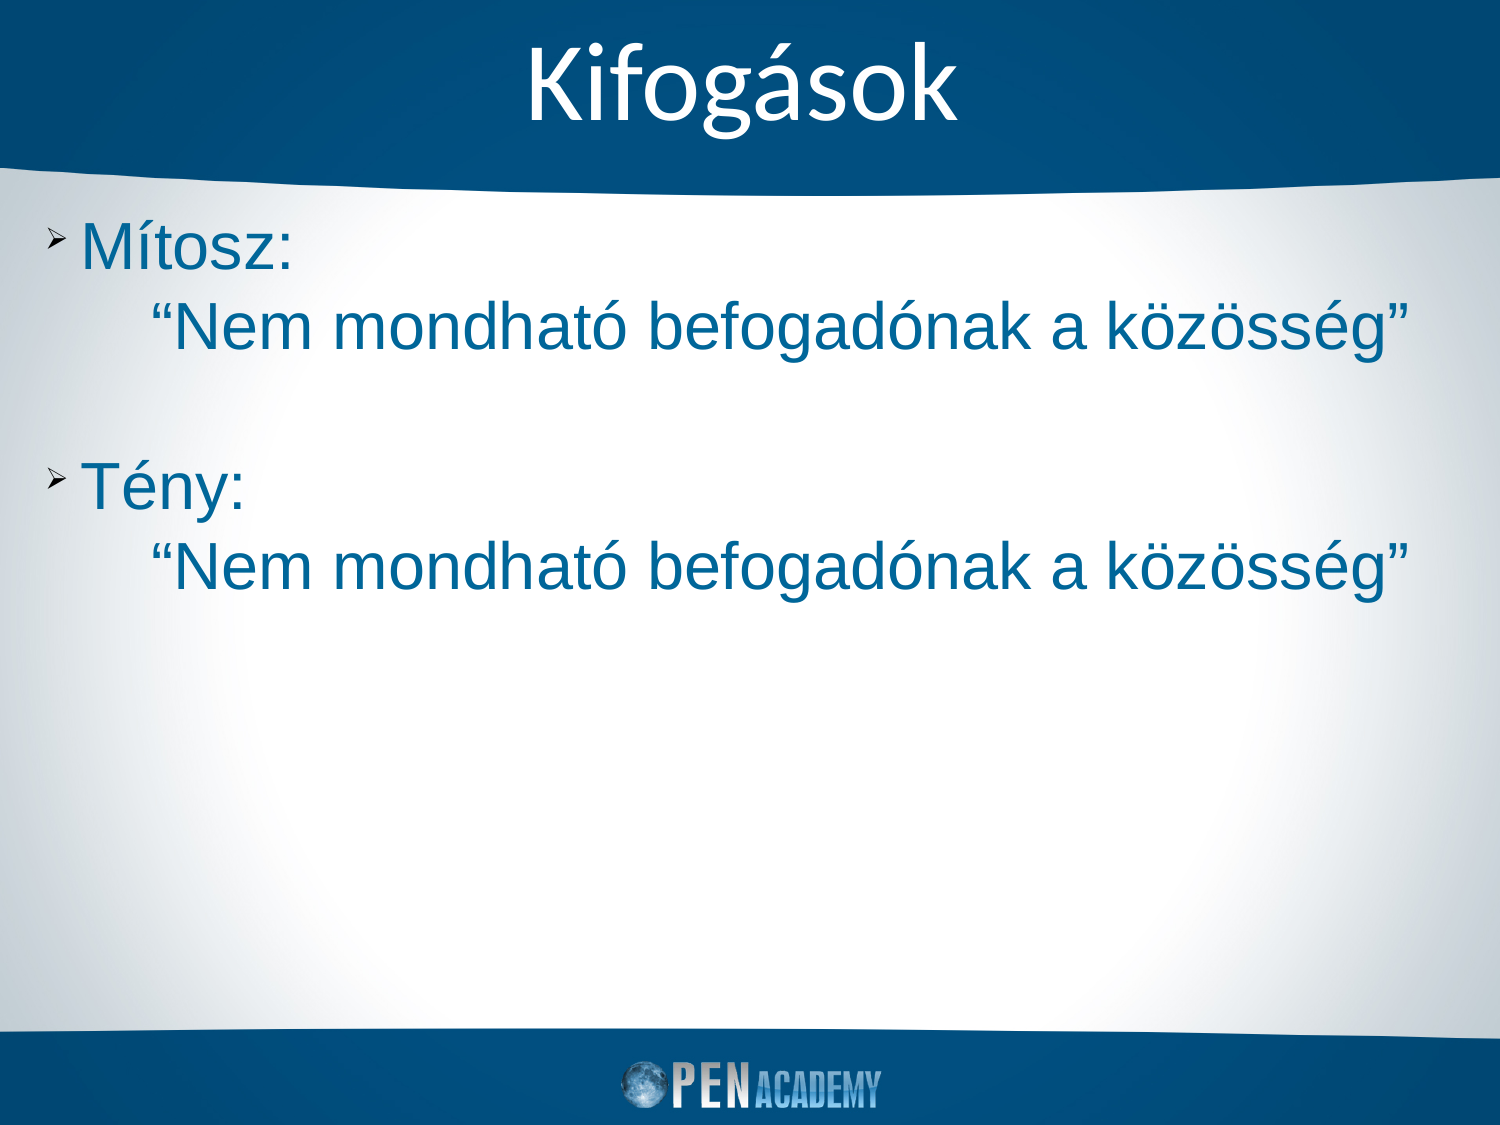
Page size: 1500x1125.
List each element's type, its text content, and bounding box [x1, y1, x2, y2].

picture [0, 0, 1500, 1125]
subtitle Mítosz: “Nem mondható befogadónak a közösség” Tény: “Nem mondható befogadónak a közösség” [30, 195, 1500, 1021]
title Kifogások [180, 2, 1306, 150]
